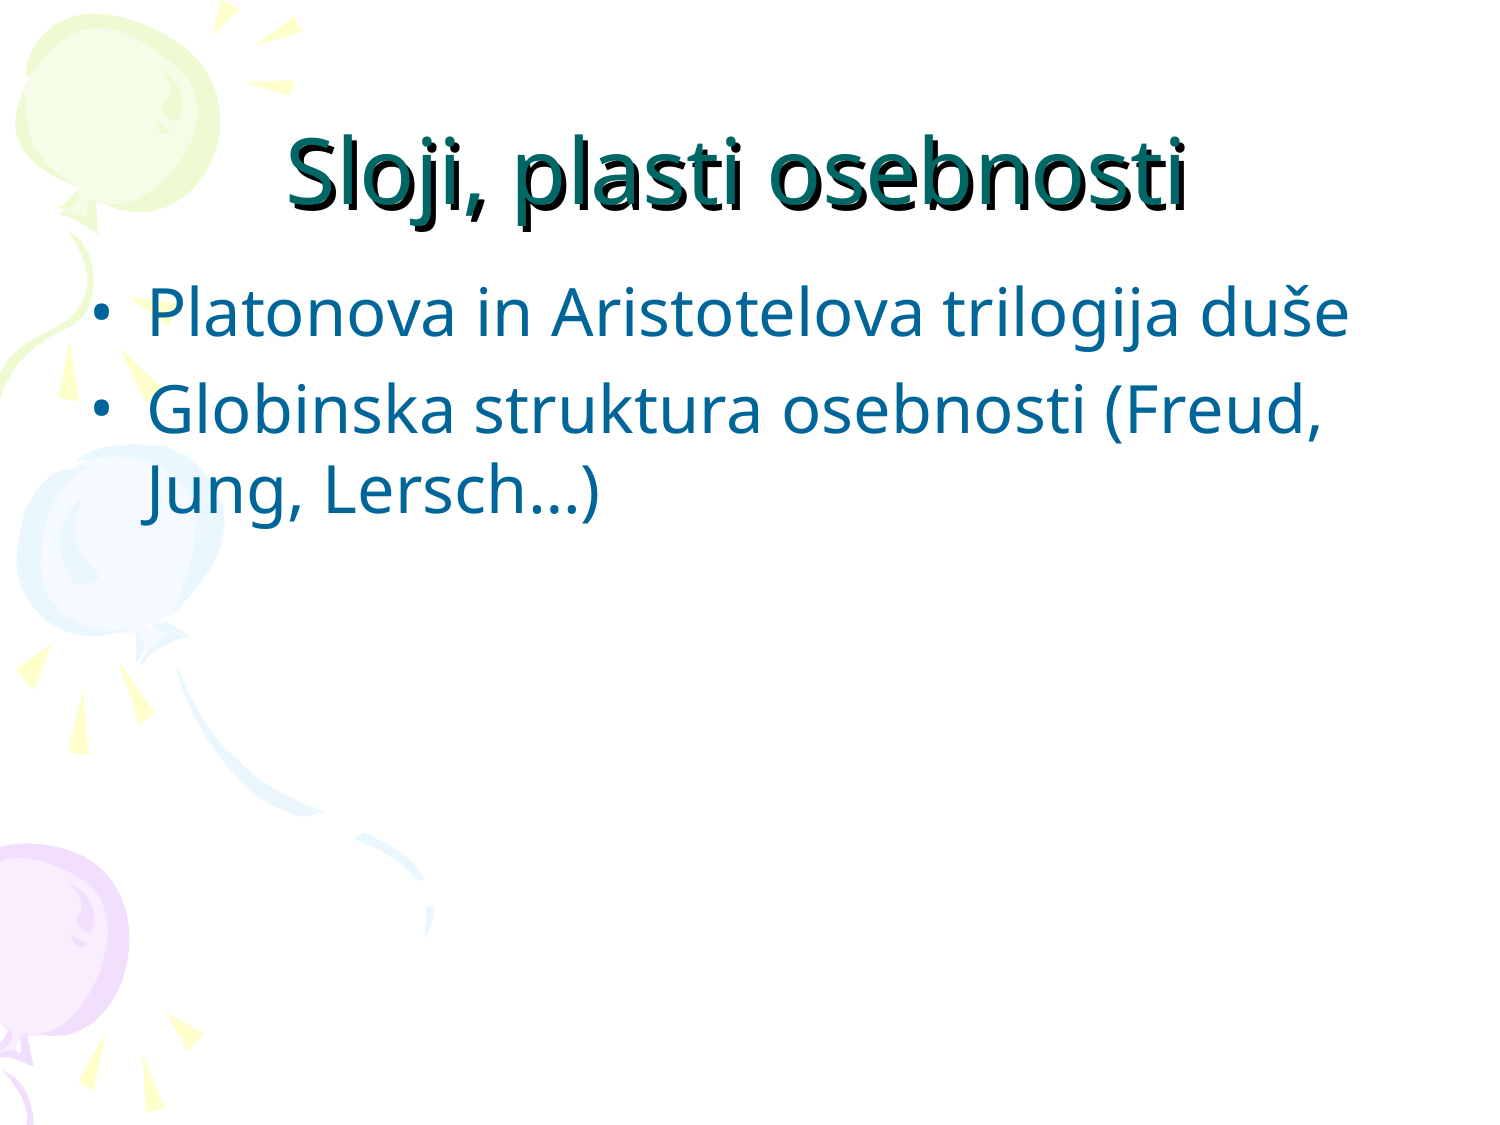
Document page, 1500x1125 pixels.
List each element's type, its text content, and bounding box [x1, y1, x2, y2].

title Sloji, plasti osebnosti [72, 16, 1426, 233]
list Platonova in Aristotelova trilogija duše Globinska struktura osebnosti (Freud, Jung, Lersch…) [75, 262, 1426, 994]
